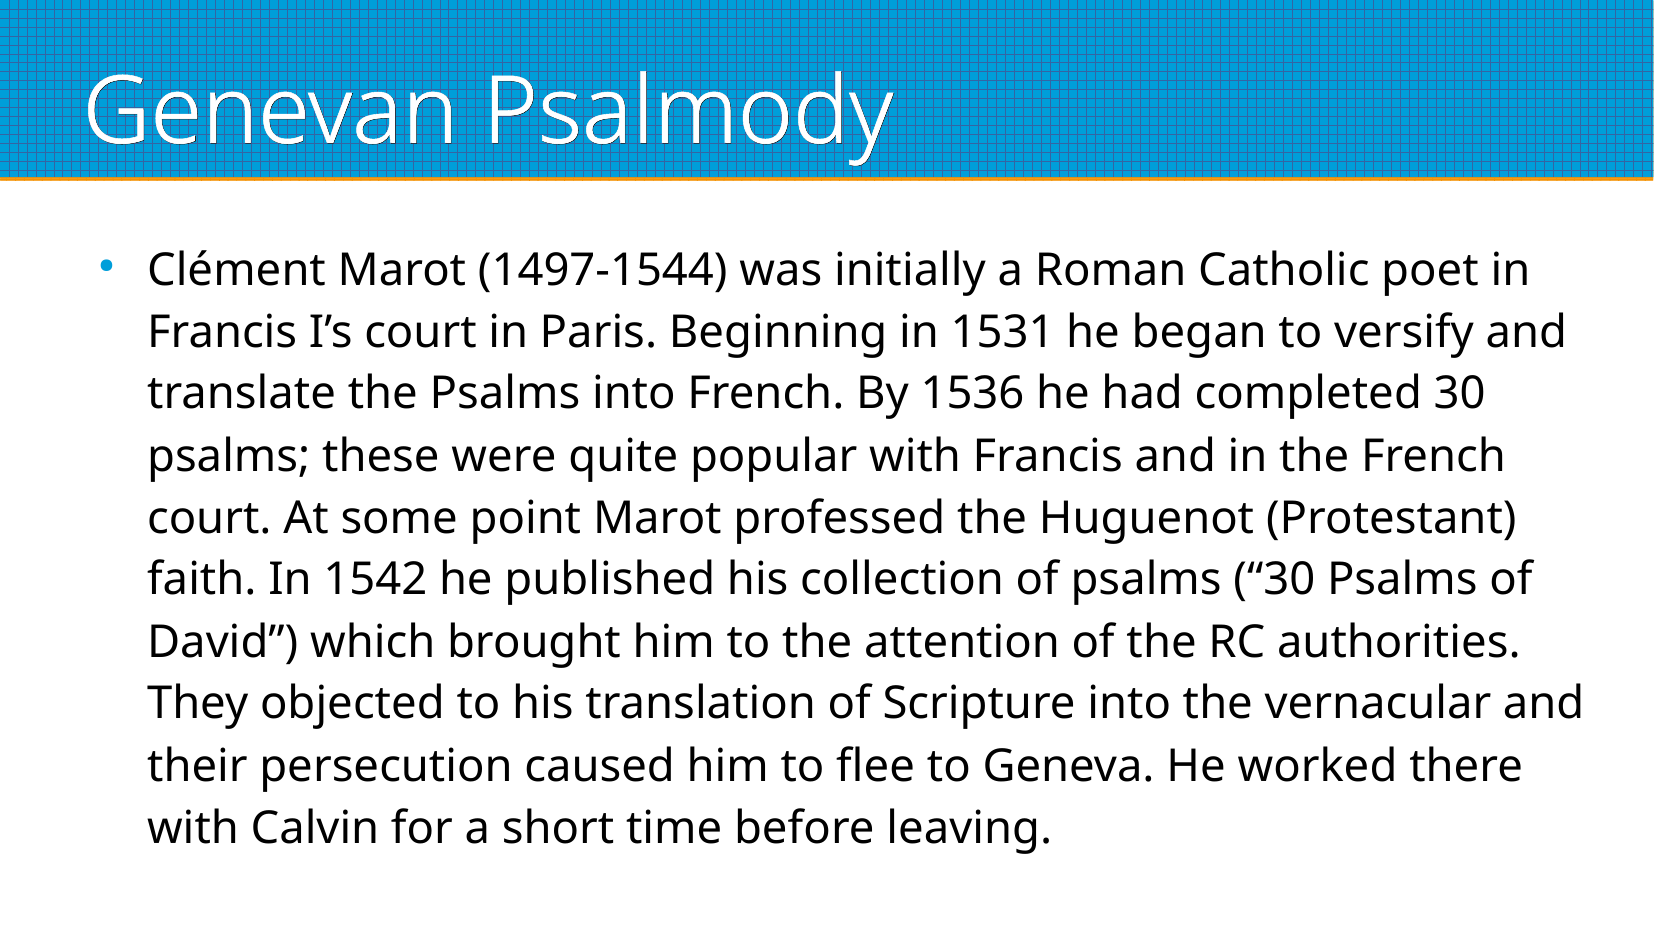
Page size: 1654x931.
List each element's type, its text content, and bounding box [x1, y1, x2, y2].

title Genevan Psalmody [82, 14, 1571, 171]
list Clément Marot (1497-1544) was initially a Roman Catholic poet in Francis I’s court in Paris. Beginning in 1531 he began to versify and translate the Psalms into French. By 1536 he had completed 30 psalms; these were quite popular with Francis and in the French court. At some point Marot professed the Huguenot (Protestant) faith. In 1542 he published his collection of psalms (“30 Psalms of David”) which brought him to the attention of the RC authorities. They objected to his translation of Scripture into the vernacular and their persecution caused him to flee to Geneva. He worked there with Calvin for a short time before leaving. [82, 236, 1613, 863]
